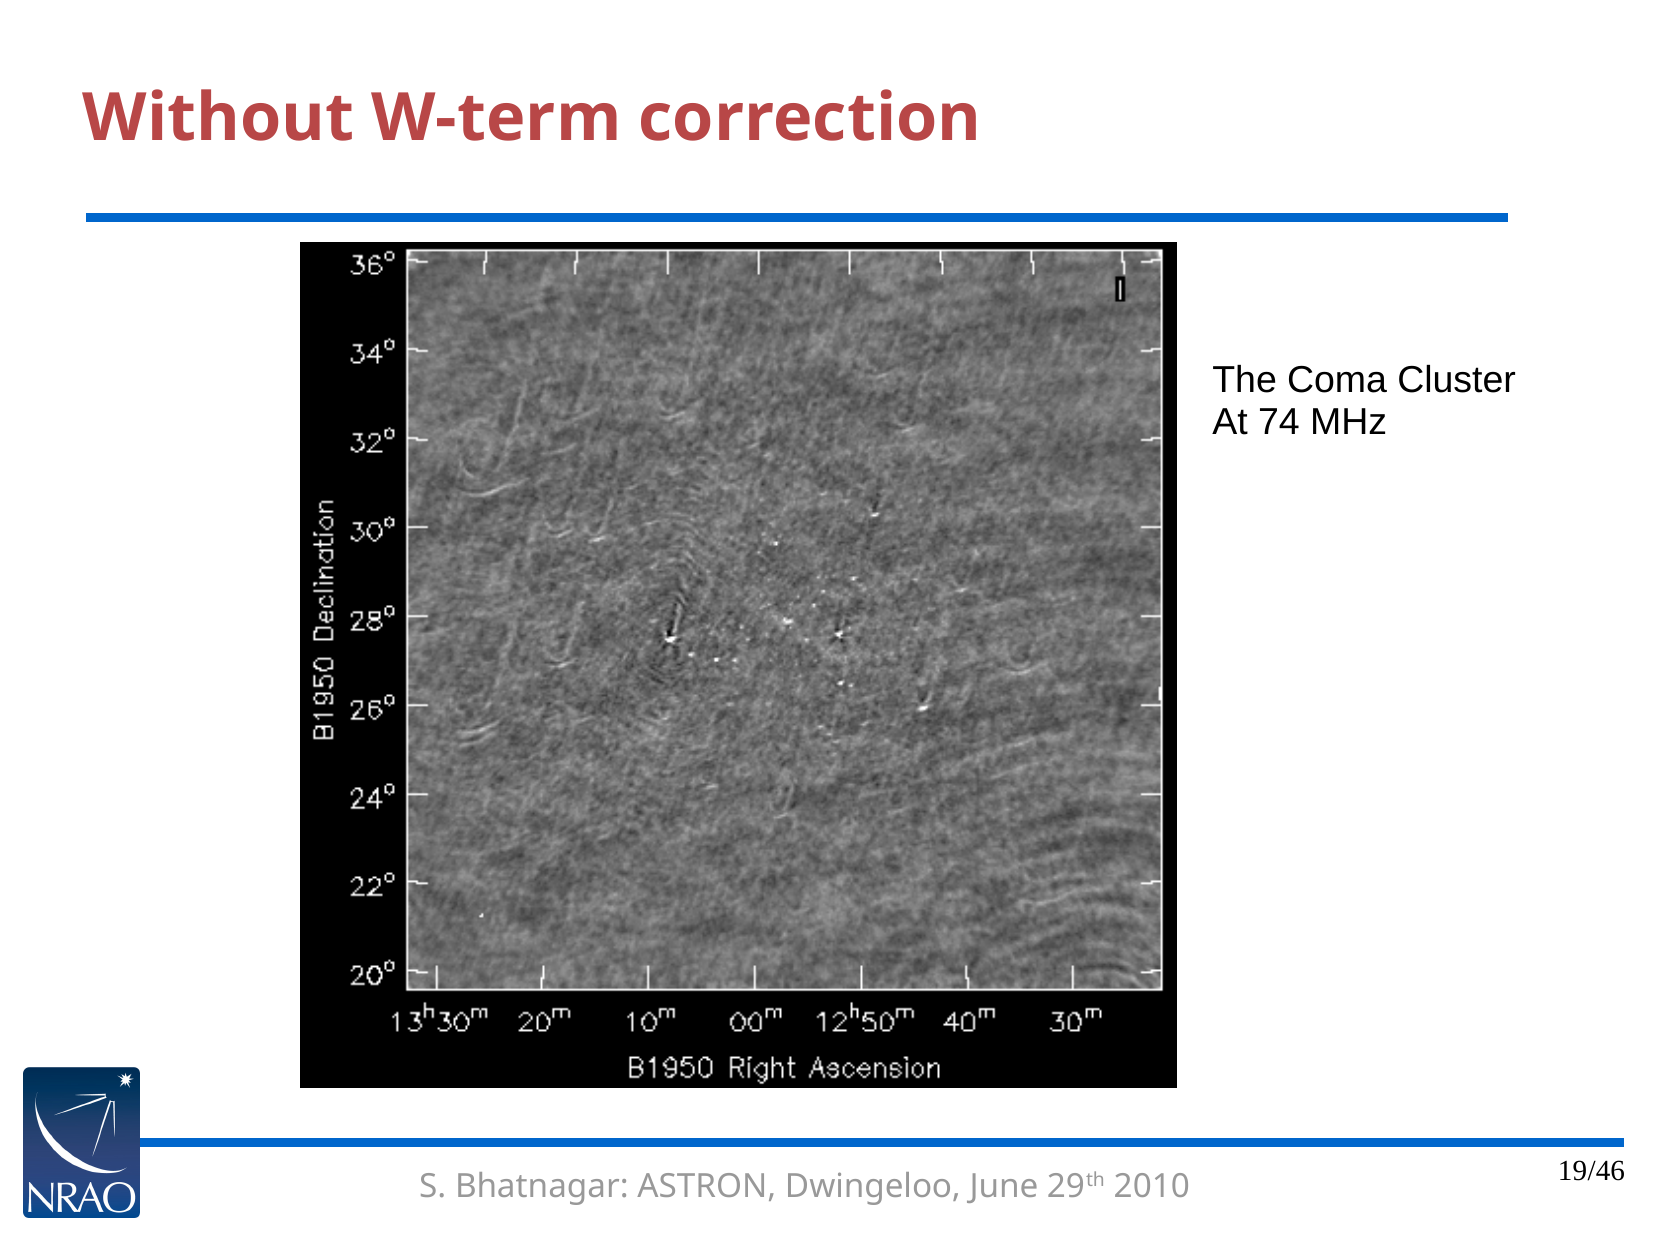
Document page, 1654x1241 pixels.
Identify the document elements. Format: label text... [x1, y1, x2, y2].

title Without W-term correction [82, 49, 1571, 180]
text_box The Coma Cluster At 74 MHz [1197, 351, 1531, 451]
picture [300, 242, 1177, 1088]
picture [23, 1067, 140, 1218]
